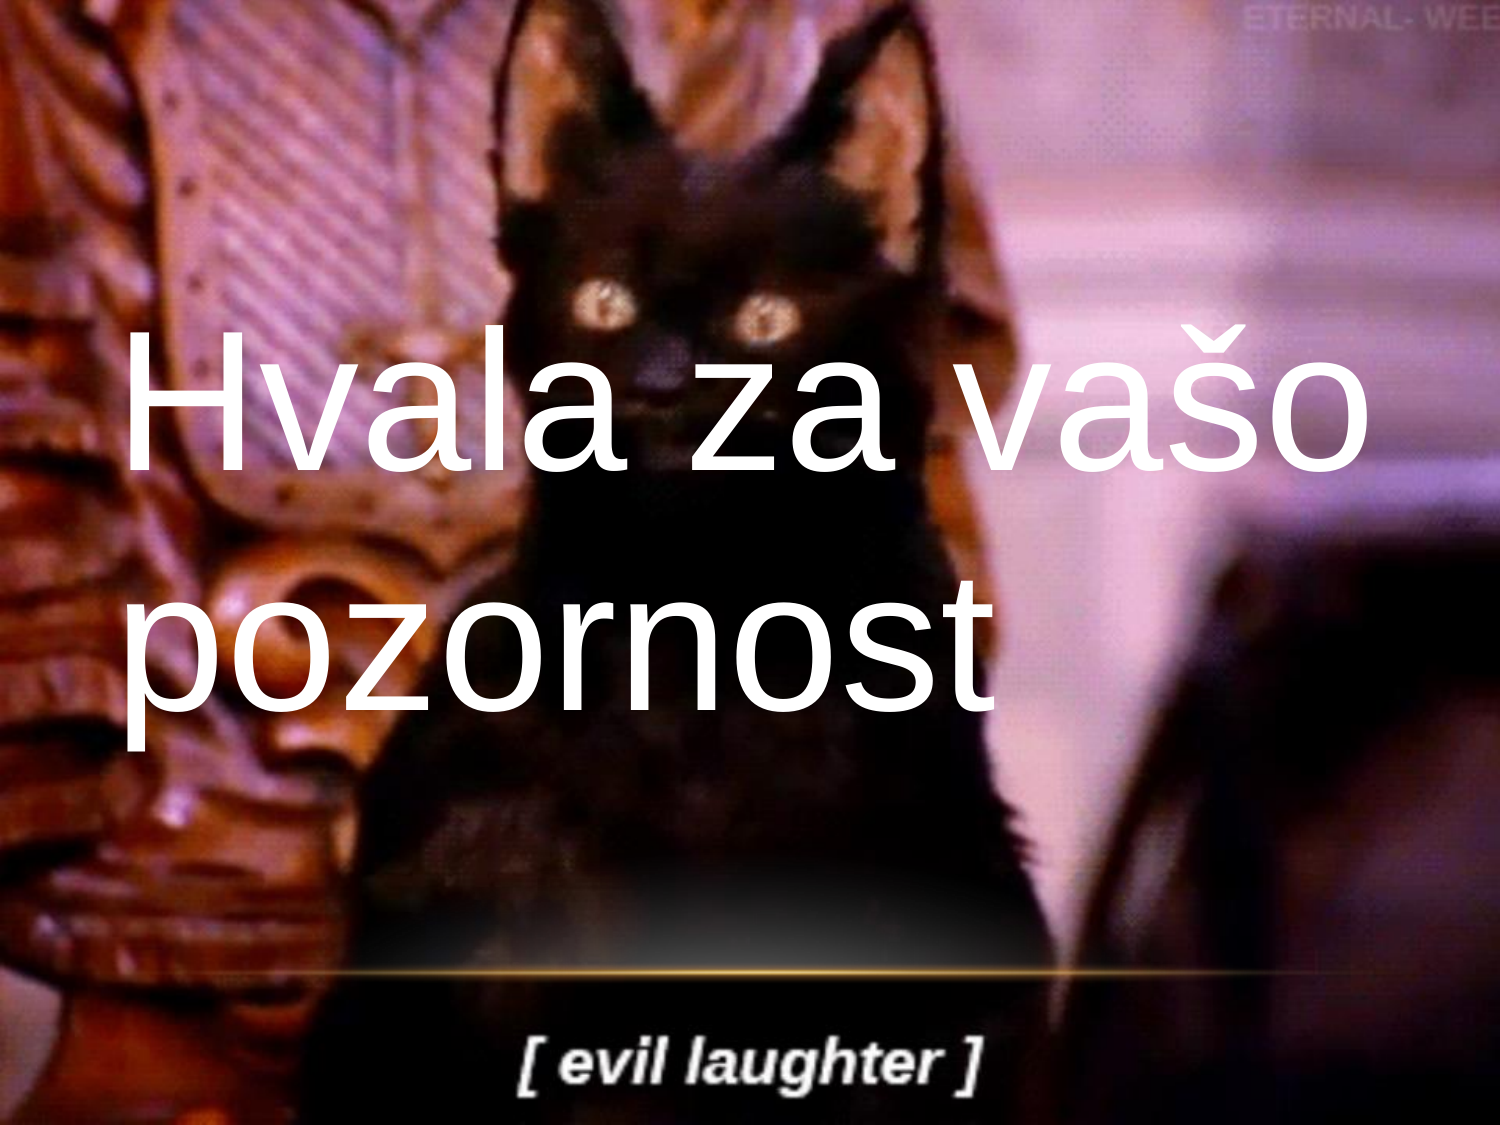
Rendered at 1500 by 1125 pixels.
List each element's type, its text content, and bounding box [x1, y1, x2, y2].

picture [0, 0, 1500, 1125]
list Hvala za vašo pozornost [99, 262, 1400, 938]
